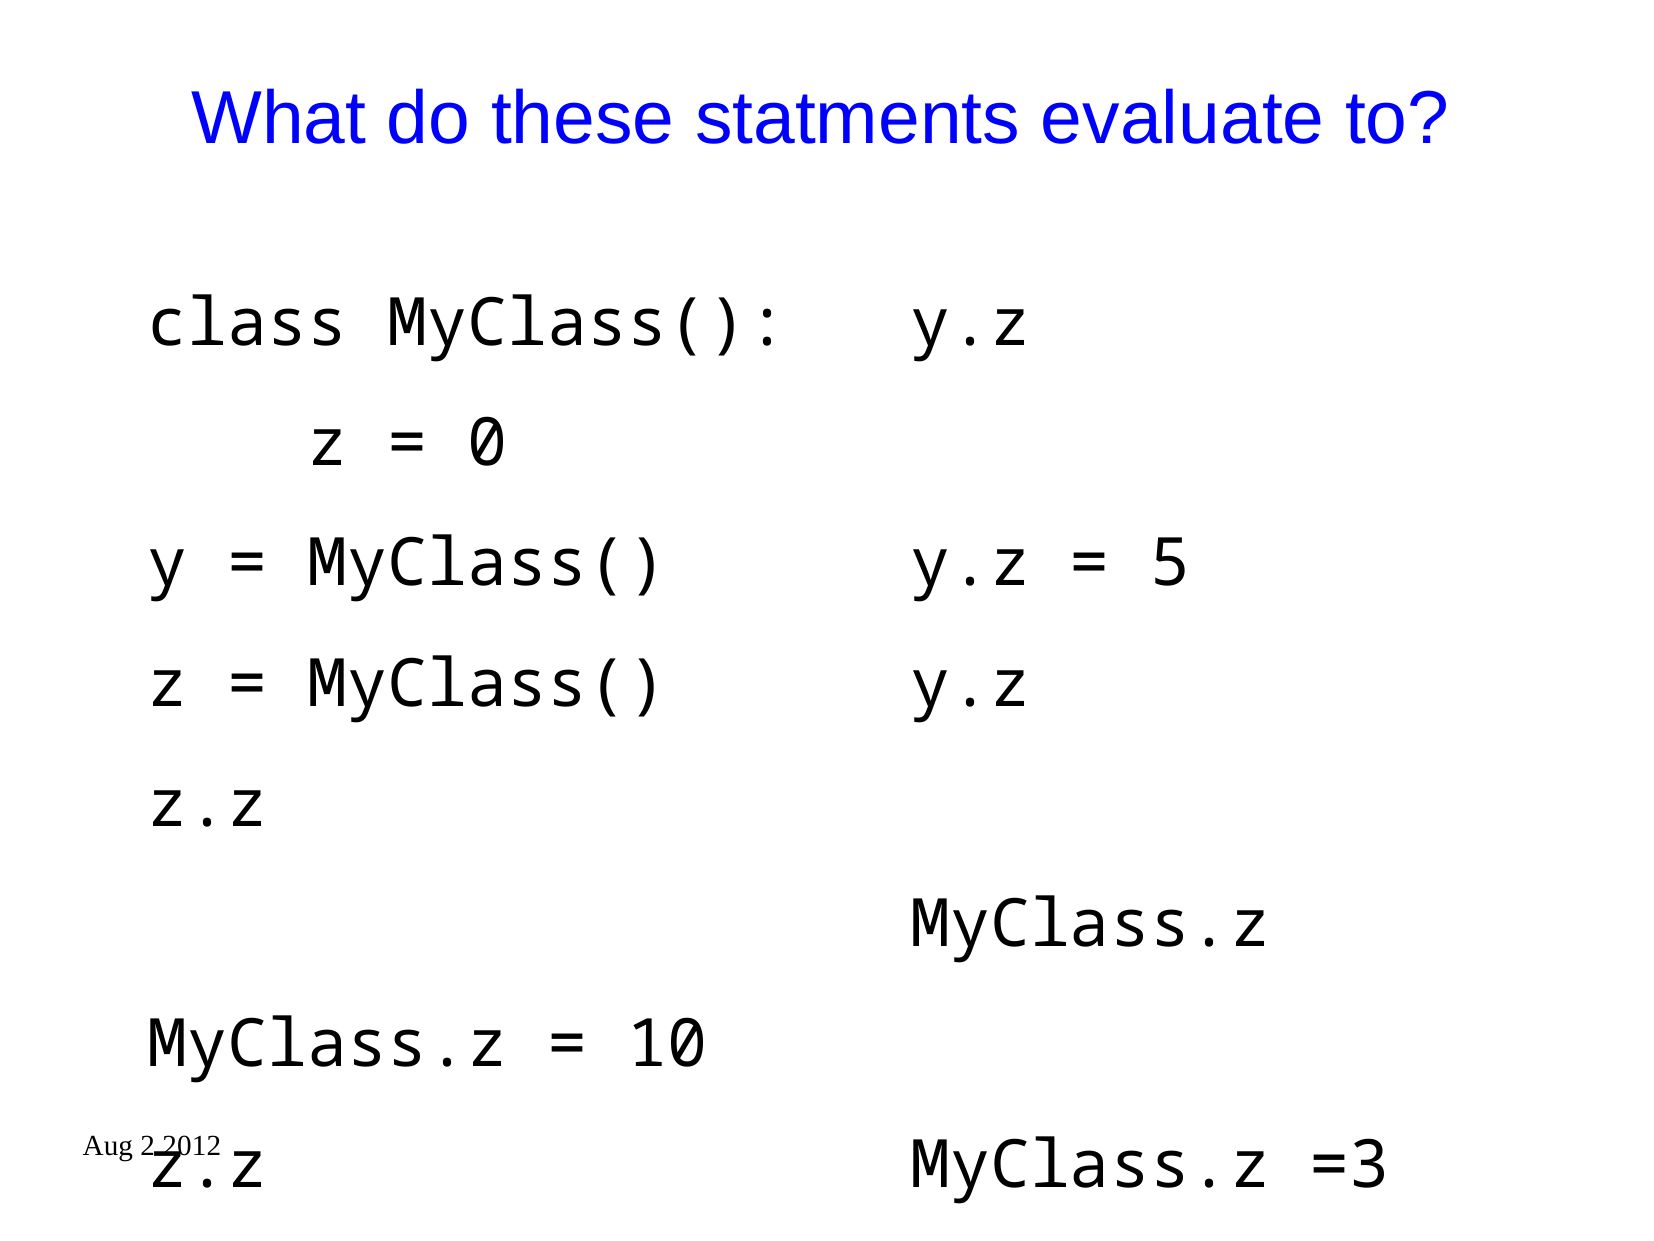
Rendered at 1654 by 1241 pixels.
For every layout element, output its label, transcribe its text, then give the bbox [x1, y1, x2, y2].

list class MyClass(): z = 0 y = MyClass() z = MyClass() z.z MyClass.z = 10 z.z [76, 274, 803, 1093]
title What do these statments evaluate to? [76, 58, 1565, 178]
list y.z y.z = 5 y.z MyClass.z MyClass.z =3 y.z [839, 274, 1566, 1111]
